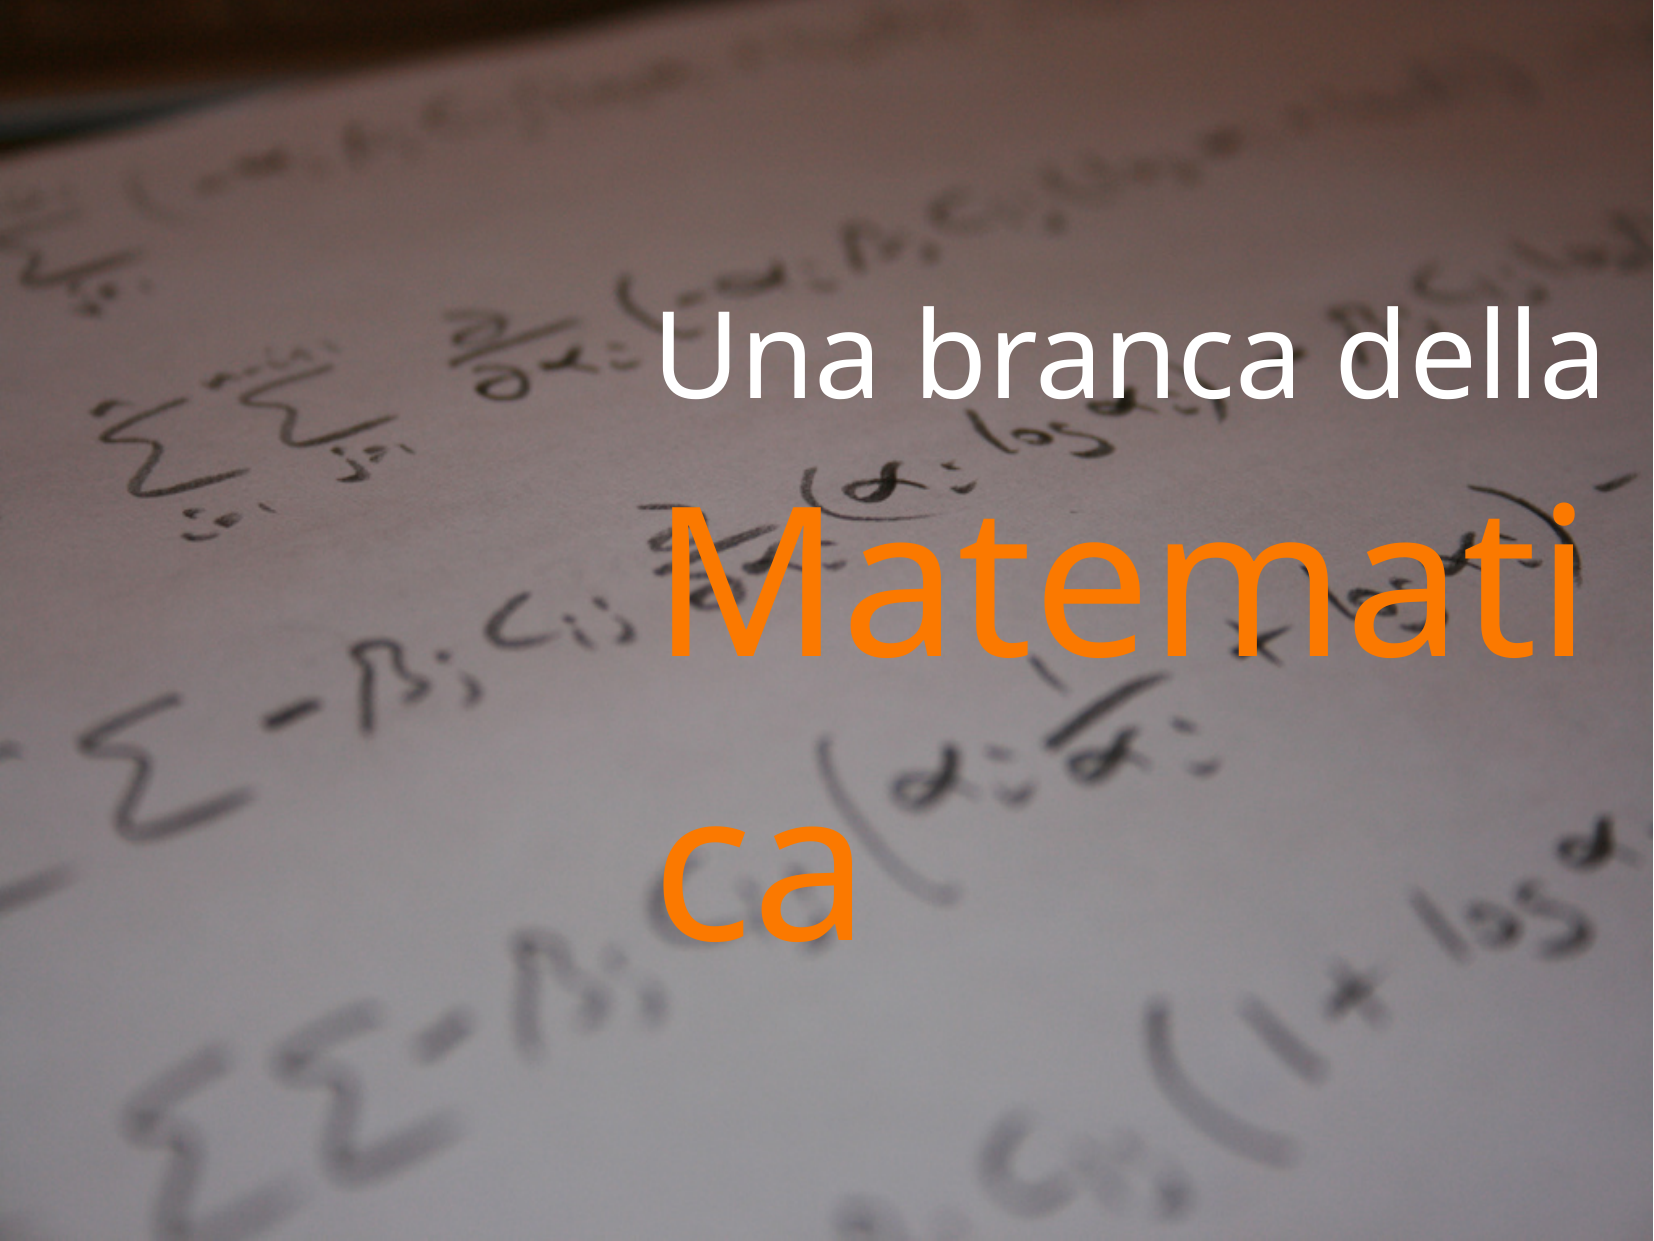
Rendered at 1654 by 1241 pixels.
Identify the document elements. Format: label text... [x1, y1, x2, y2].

picture [0, 0, 1653, 1241]
text_box Una branca della Matematica [637, 262, 1653, 272]
